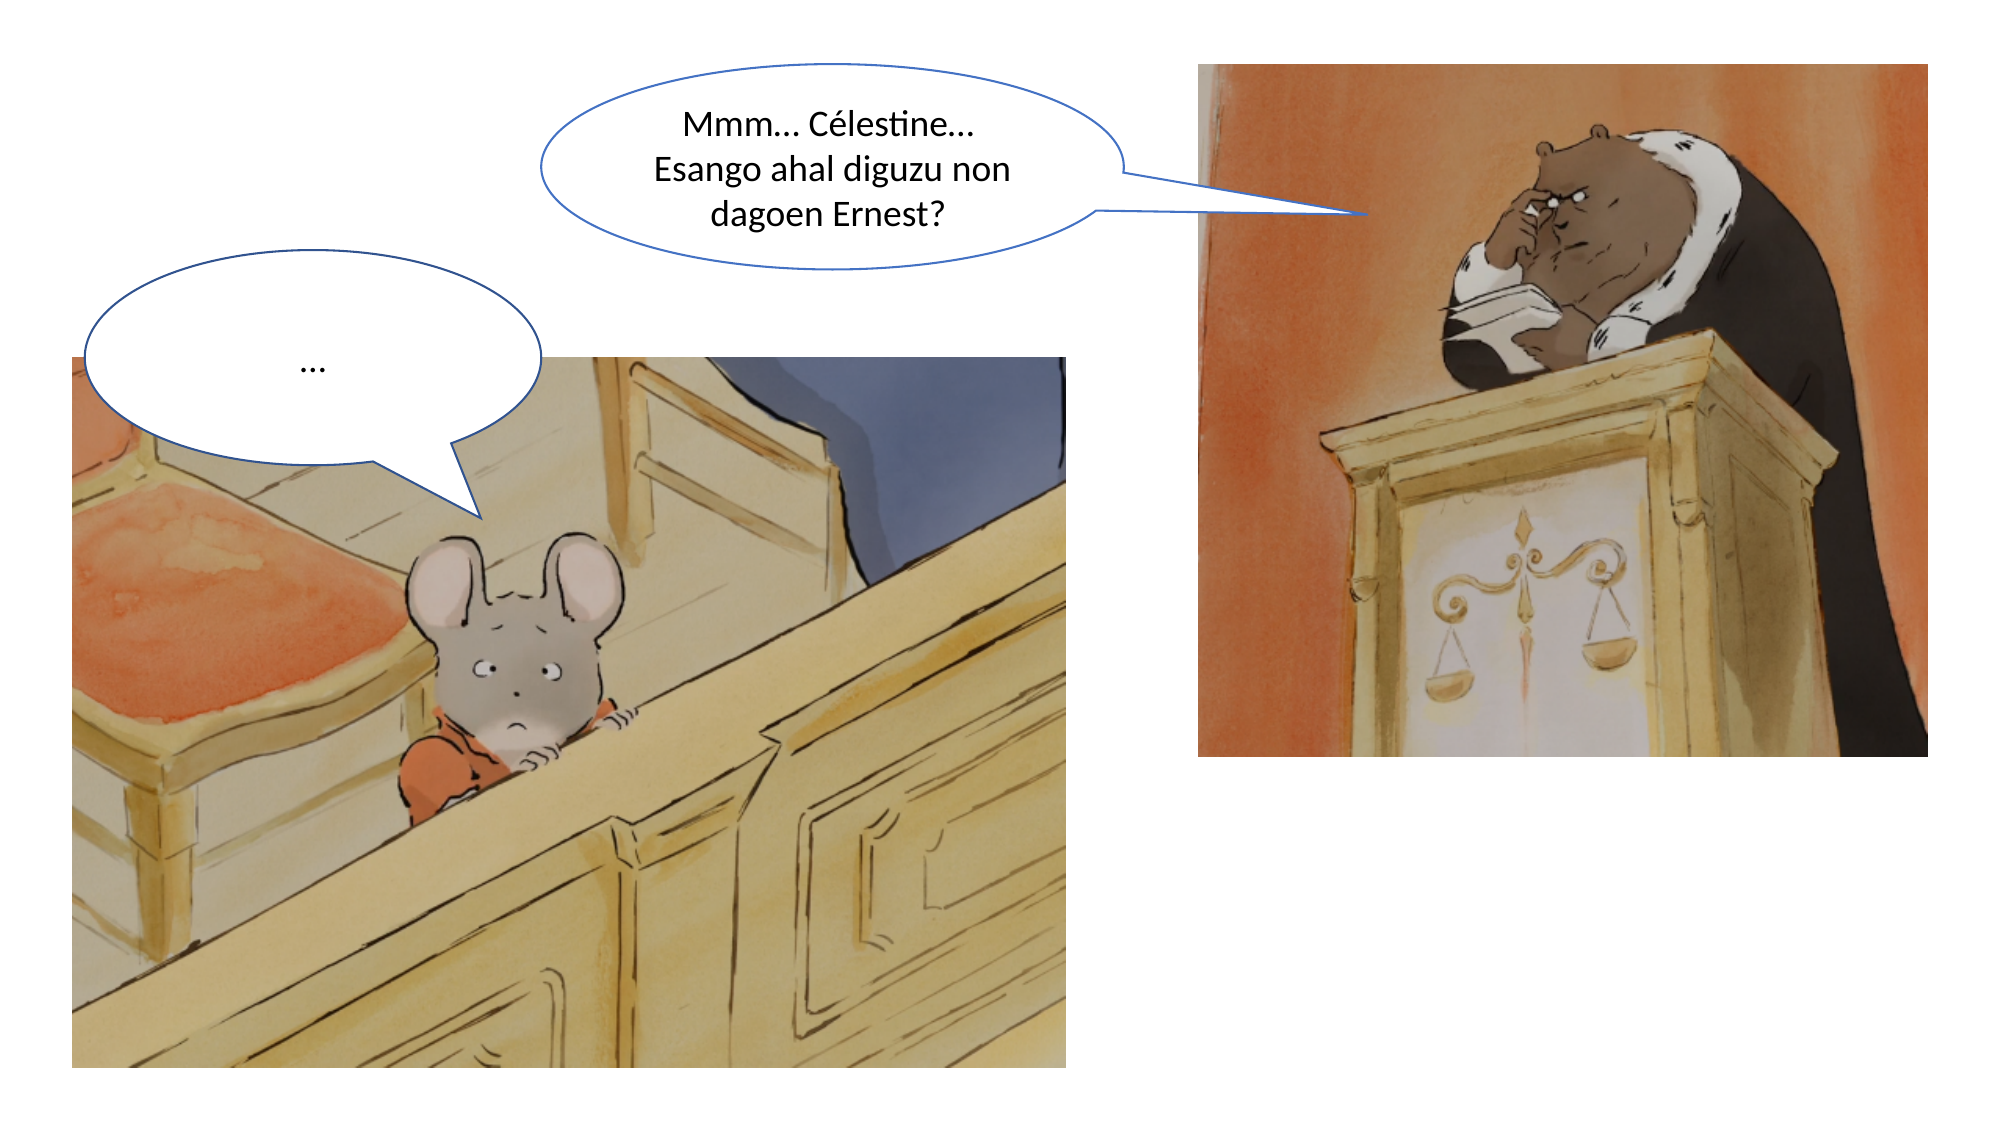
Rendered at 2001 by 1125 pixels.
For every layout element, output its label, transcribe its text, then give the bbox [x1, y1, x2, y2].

picture [72, 357, 1066, 1068]
picture [1198, 64, 1928, 757]
text_box Mmm… Célestine… Esango ahal diguzu non dagoen Ernest? [541, 64, 1369, 270]
text_box … [84, 250, 542, 519]
